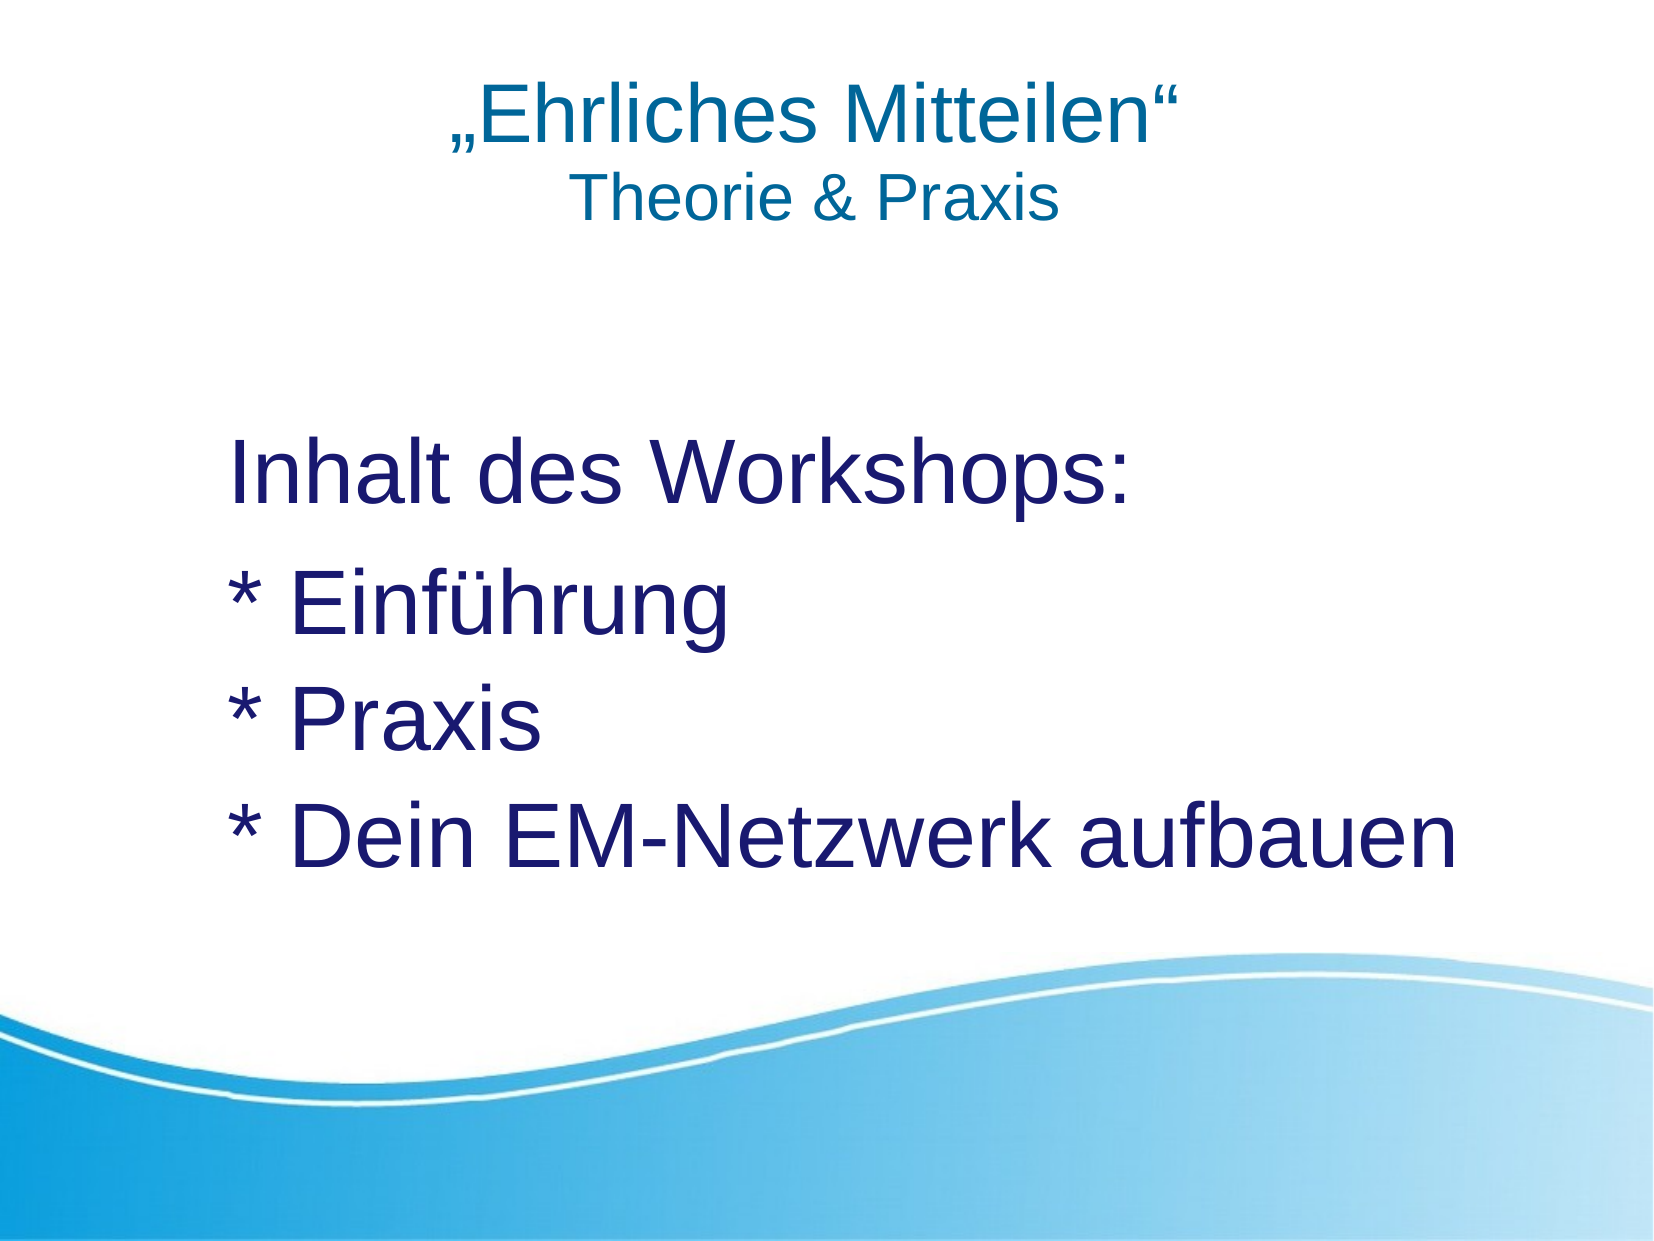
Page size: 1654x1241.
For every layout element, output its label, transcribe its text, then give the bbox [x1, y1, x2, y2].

picture [0, 952, 1654, 1241]
text_box Inhalt des Workshops: * Einführung * Praxis * Dein EM-Netzwerk aufbauen [212, 413, 1524, 895]
title „Ehrliches Mitteilen“ Theorie & Praxis [70, 47, 1559, 255]
